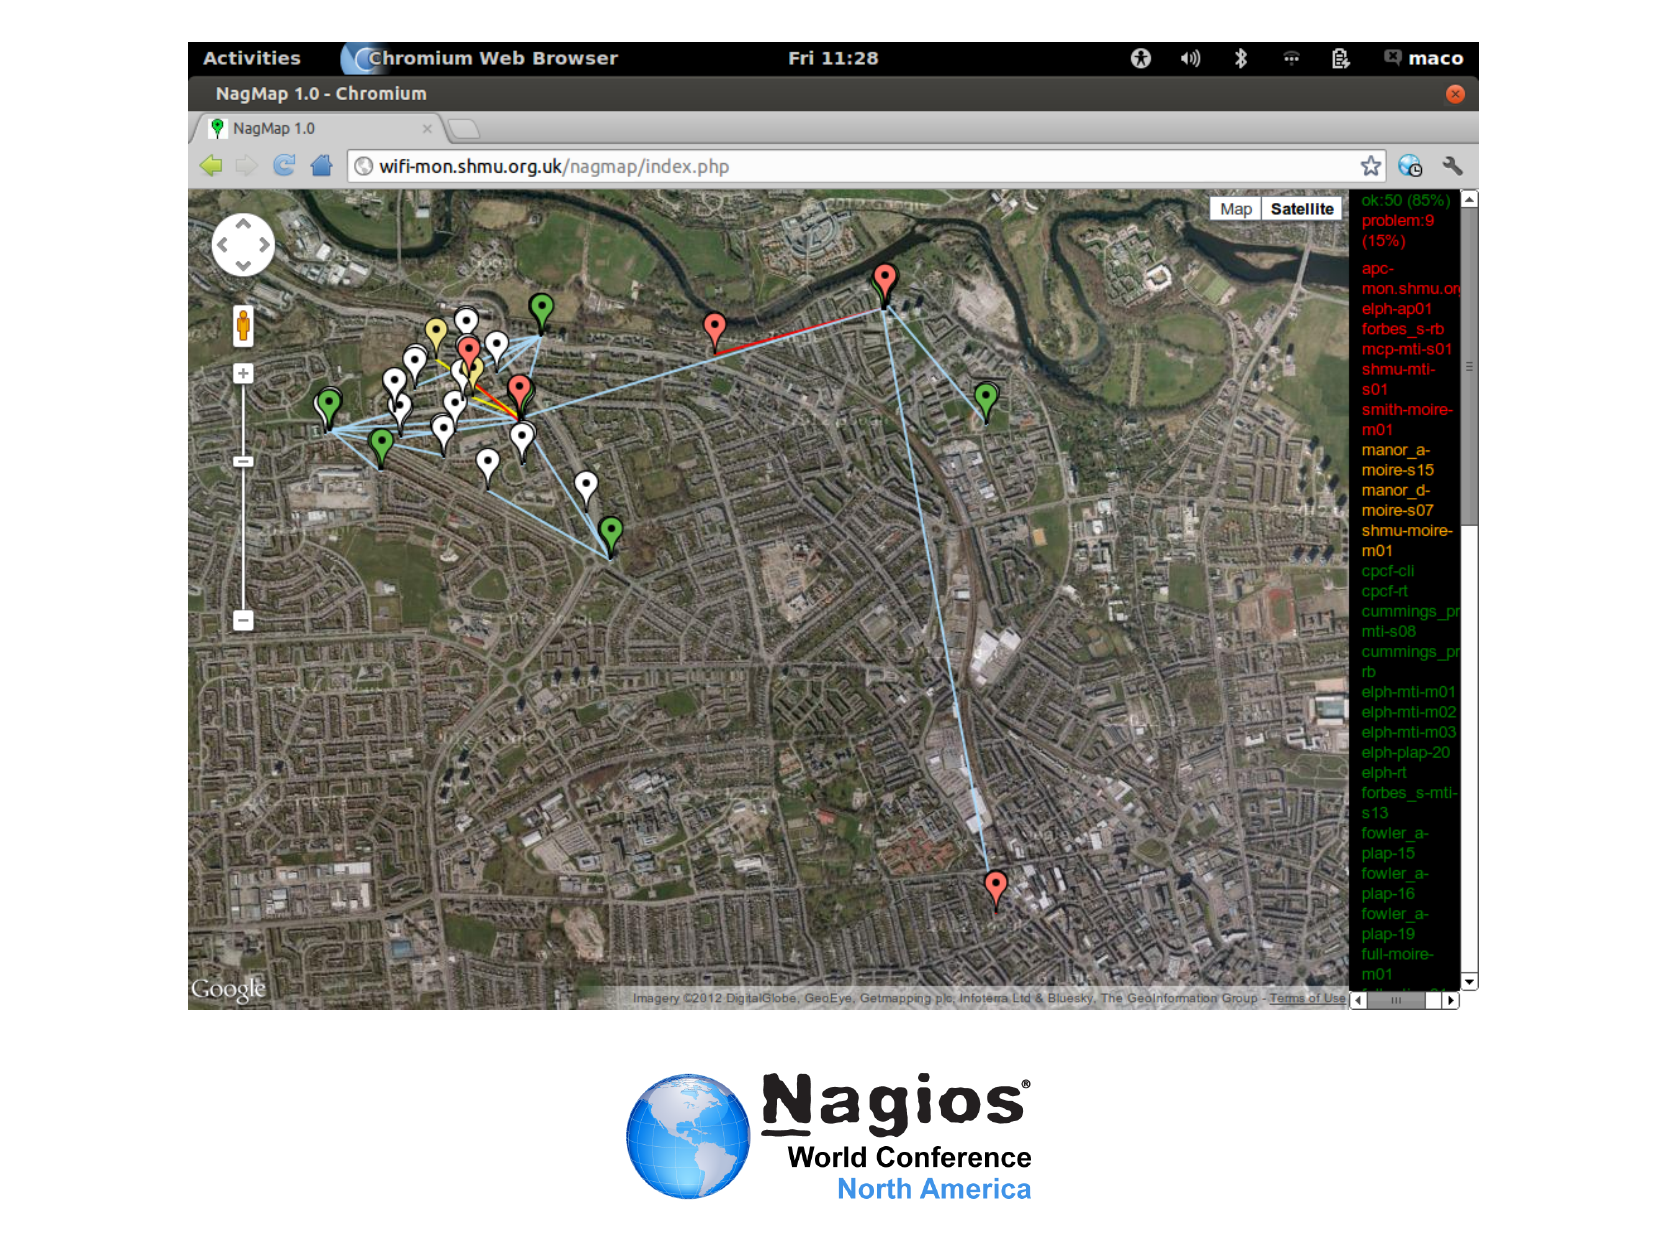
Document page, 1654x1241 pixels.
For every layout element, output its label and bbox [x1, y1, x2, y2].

picture [188, 42, 1479, 1010]
picture [626, 1072, 1032, 1226]
